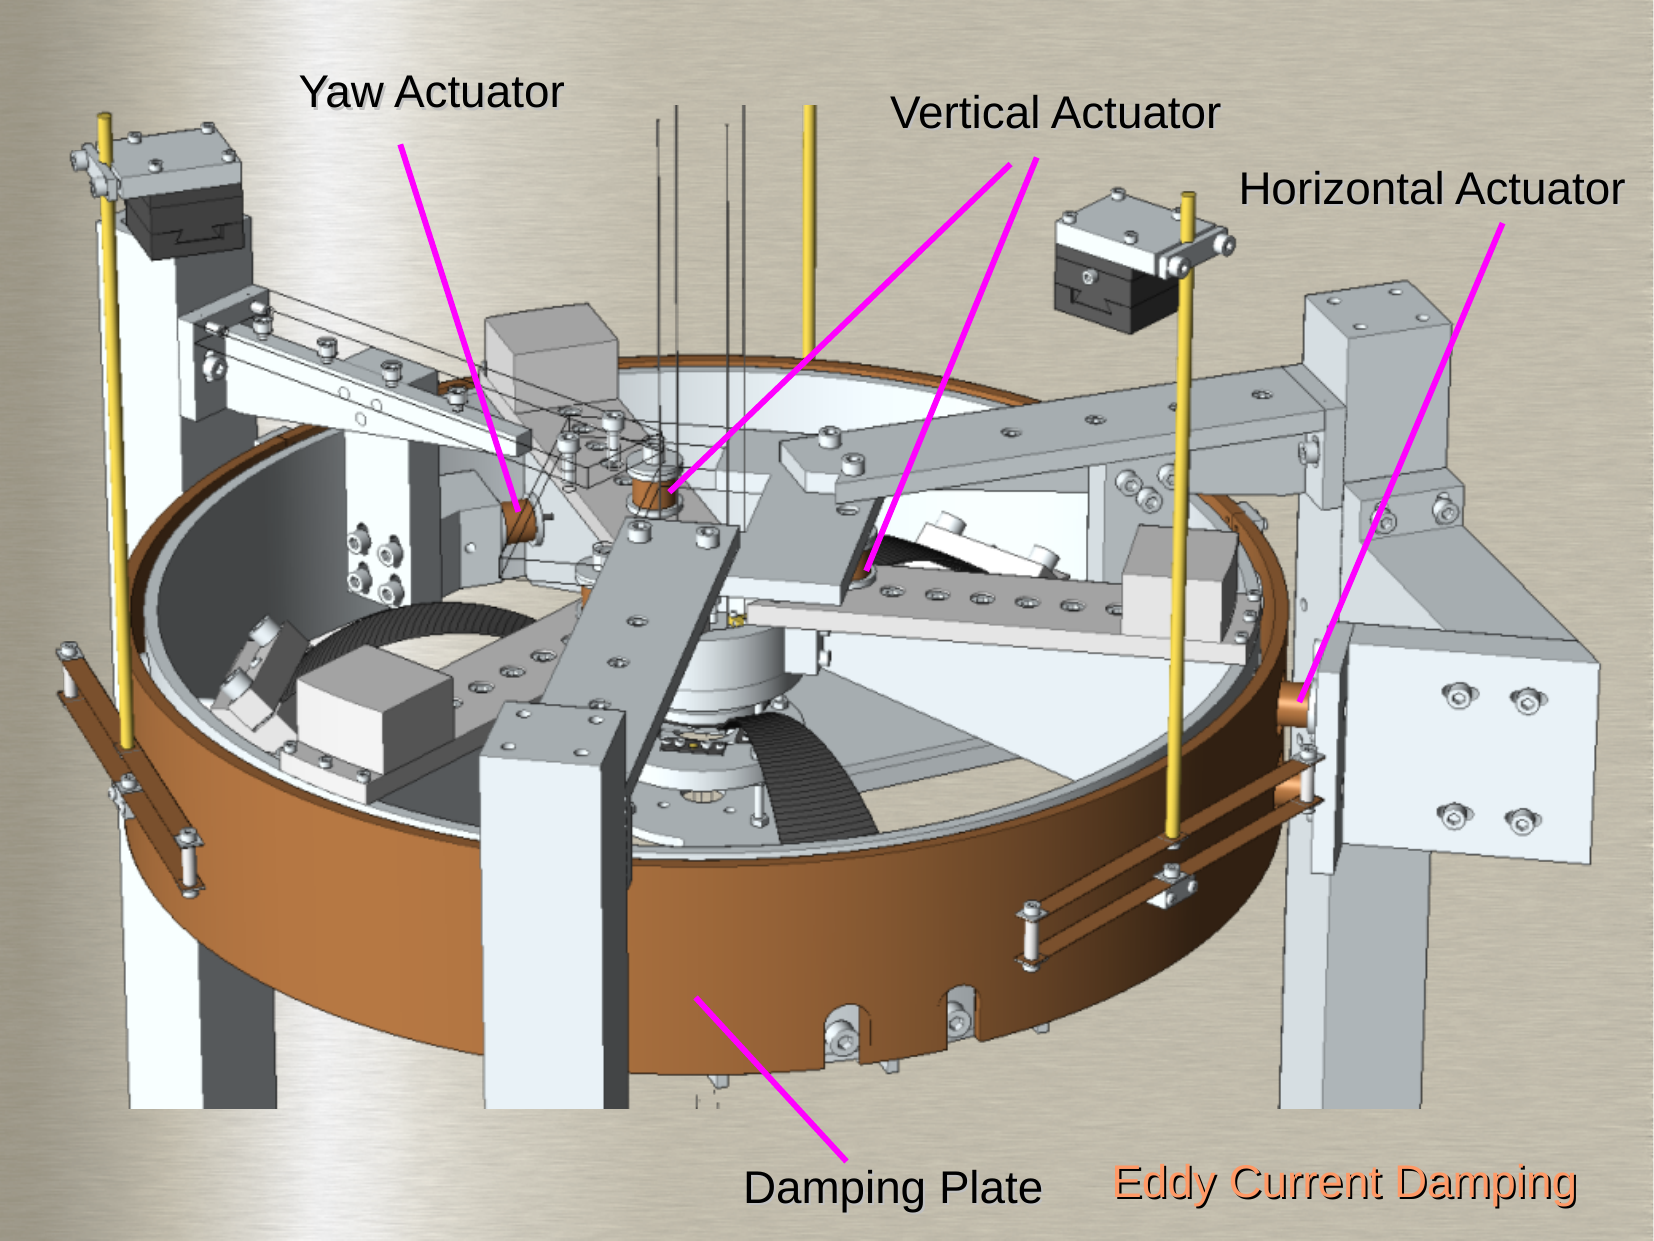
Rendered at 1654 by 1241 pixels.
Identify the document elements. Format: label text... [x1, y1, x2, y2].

text_box Yaw Actuator [283, 59, 575, 126]
text_box Horizontal Actuator [1223, 155, 1633, 222]
text_box Vertical Actuator [875, 79, 1230, 146]
text_box Eddy Current Damping [1096, 1148, 1584, 1215]
picture [0, 0, 1654, 1241]
text_box Damping Plate [728, 1154, 1054, 1221]
